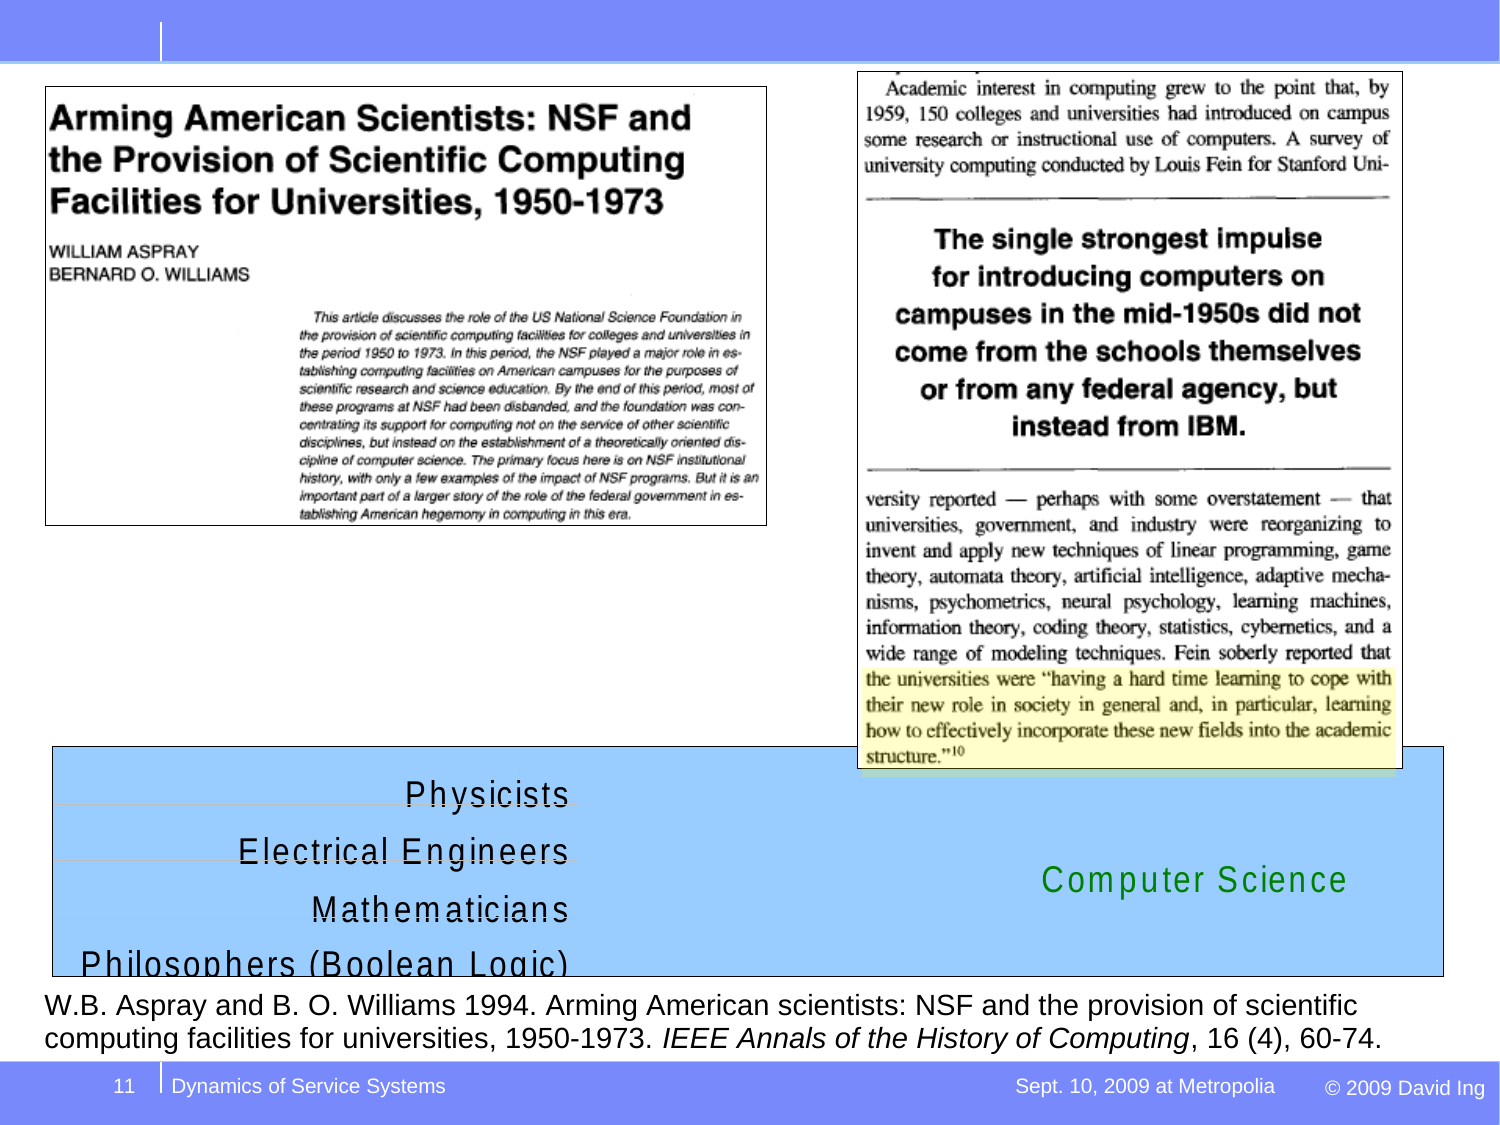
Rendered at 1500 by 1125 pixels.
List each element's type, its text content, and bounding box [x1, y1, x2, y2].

picture [857, 71, 1403, 769]
picture [45, 86, 767, 526]
text_box [861, 667, 1396, 777]
text_box W.B. Aspray and B. O. Williams 1994. Arming American scientists: NSF and the provision of scientific computing facilities for universities, 1950-1973. IEEE Annals of the History of Computing, 16 (4), 60-74. [29, 981, 1455, 1068]
chart [52, 746, 1444, 977]
